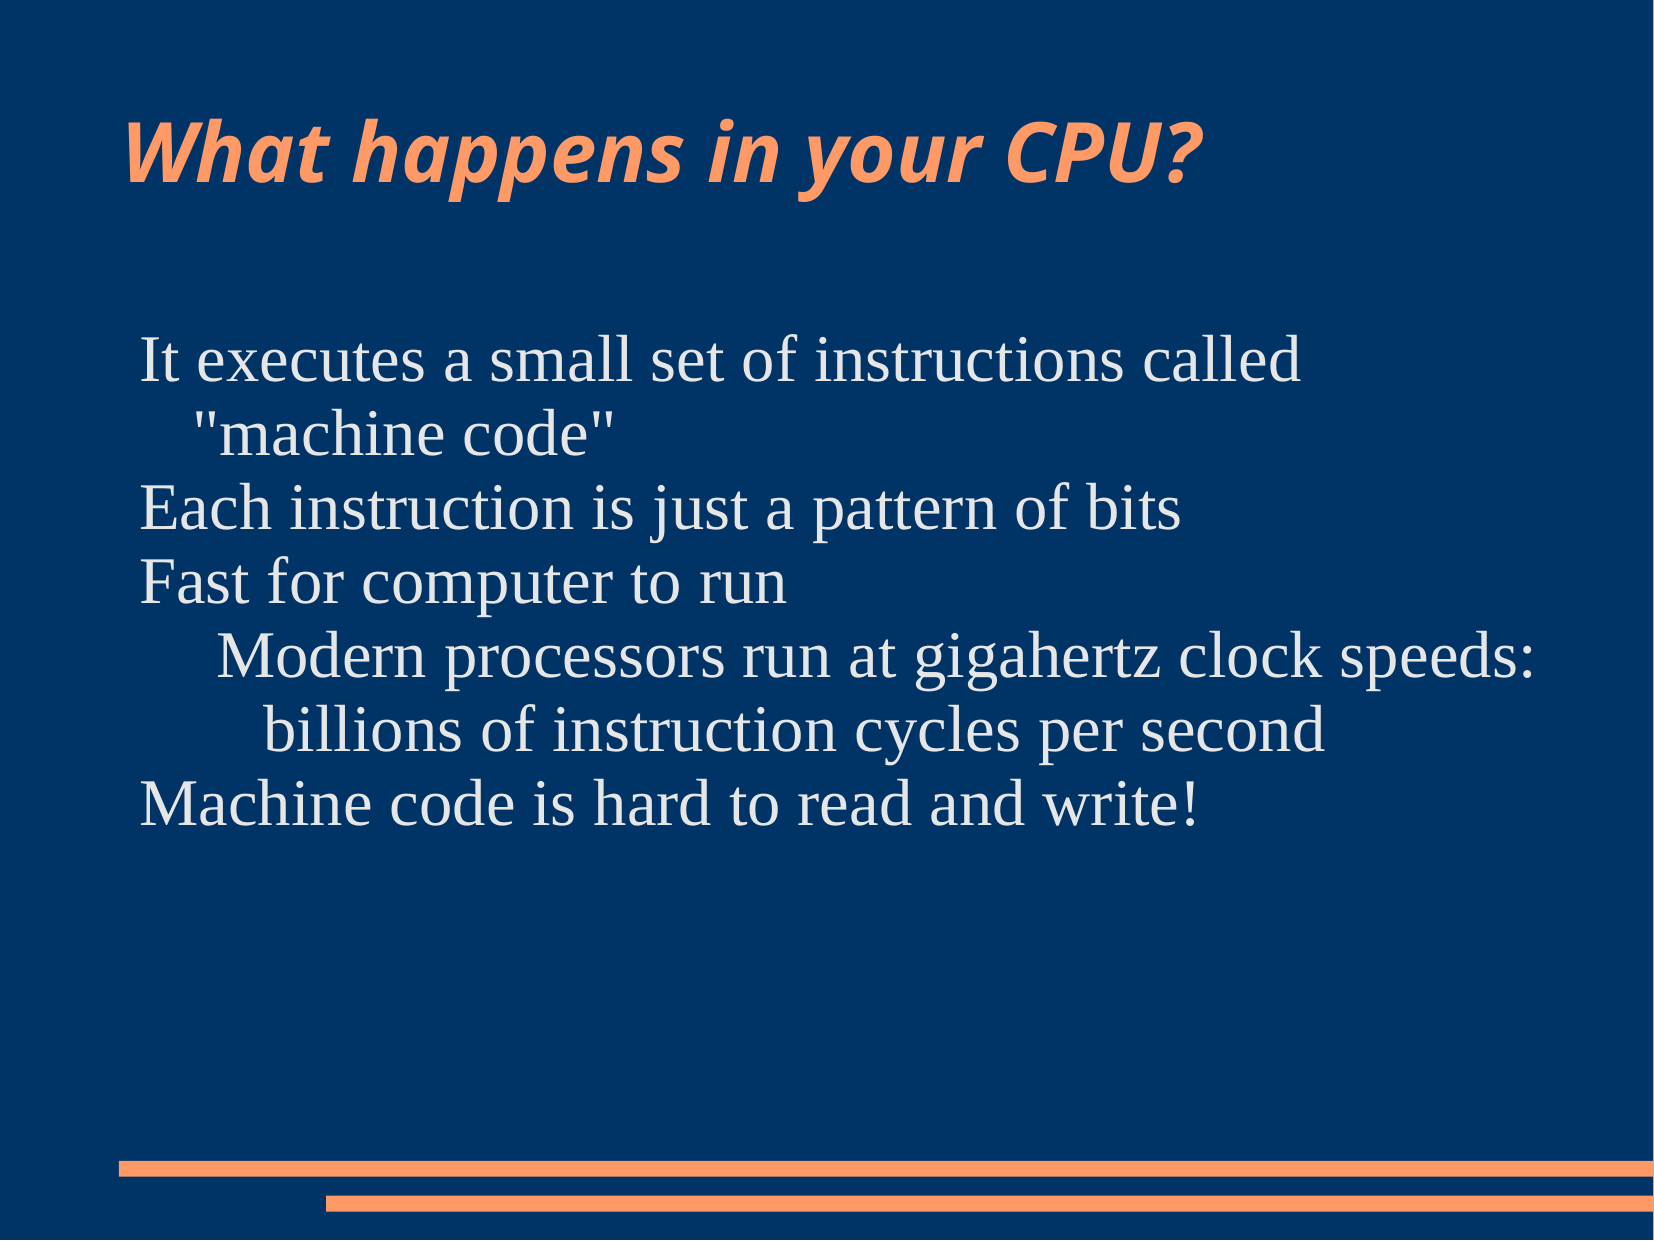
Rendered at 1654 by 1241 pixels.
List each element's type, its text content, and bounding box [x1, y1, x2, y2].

list It executes a small set of instructions called "machine code" Each instruction is just a pattern of bits Fast for computer to run Modern processors run at gigahertz clock speeds: billions of instruction cycles per second Machine code is hard to read and write! [121, 322, 1561, 1132]
title What happens in your CPU? [121, 46, 1534, 254]
